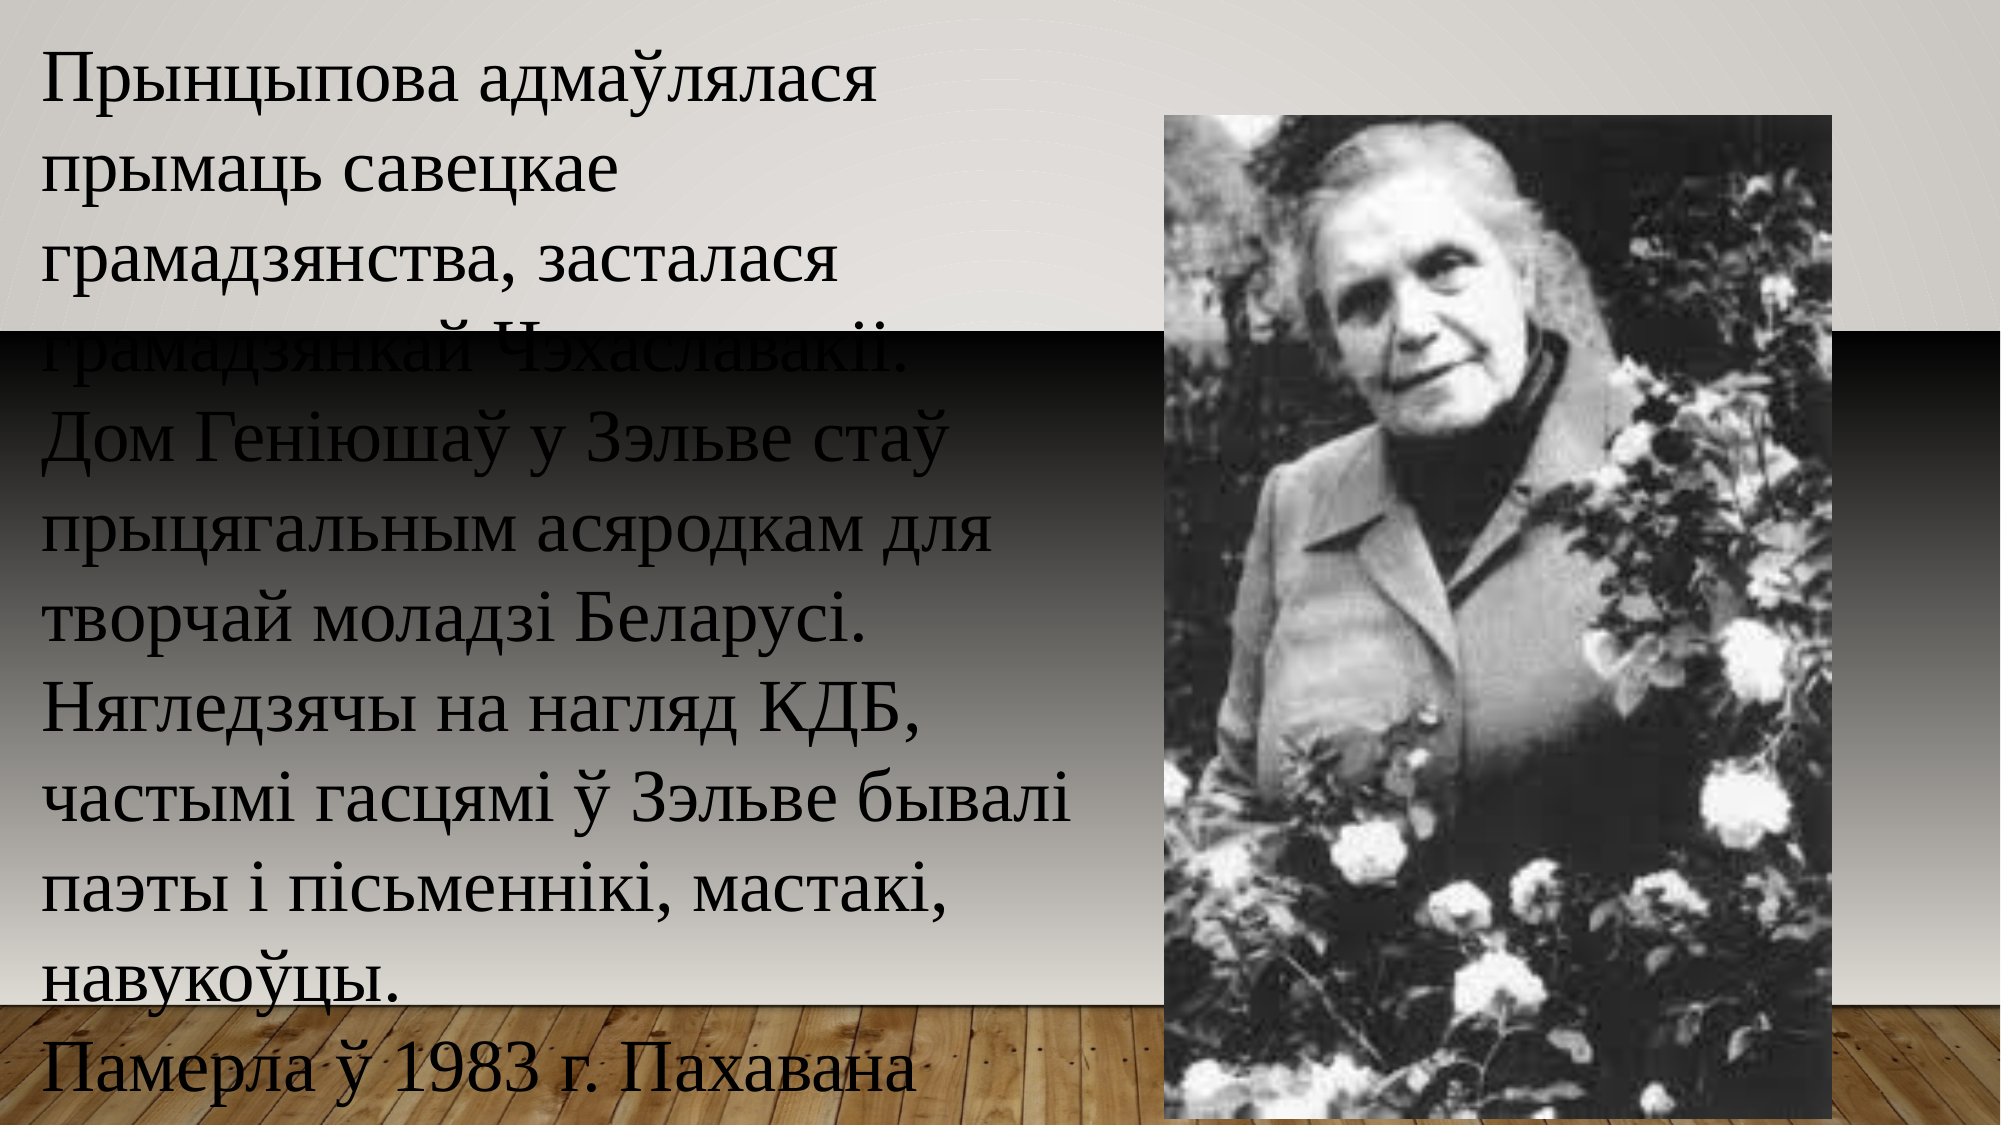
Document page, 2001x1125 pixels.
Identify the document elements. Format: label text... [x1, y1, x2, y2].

picture [1164, 115, 1832, 1119]
text_box Прынцыпова адмаўлялася прымаць савецкае грамадзянства, засталася грамадзянкай Чэхаславакіі. Дом Геніюшаў у Зэльве стаў прыцягальным асяродкам для творчай моладзі Беларусі. Нягледзячы на нагляд КДБ, частымі гасцямі ў Зэльве бывалі паэты і пісьменнікі, мастакі, навукоўцы. Памерла ў 1983 г. Пахавана ў Зэльве. [26, 19, 1117, 1125]
